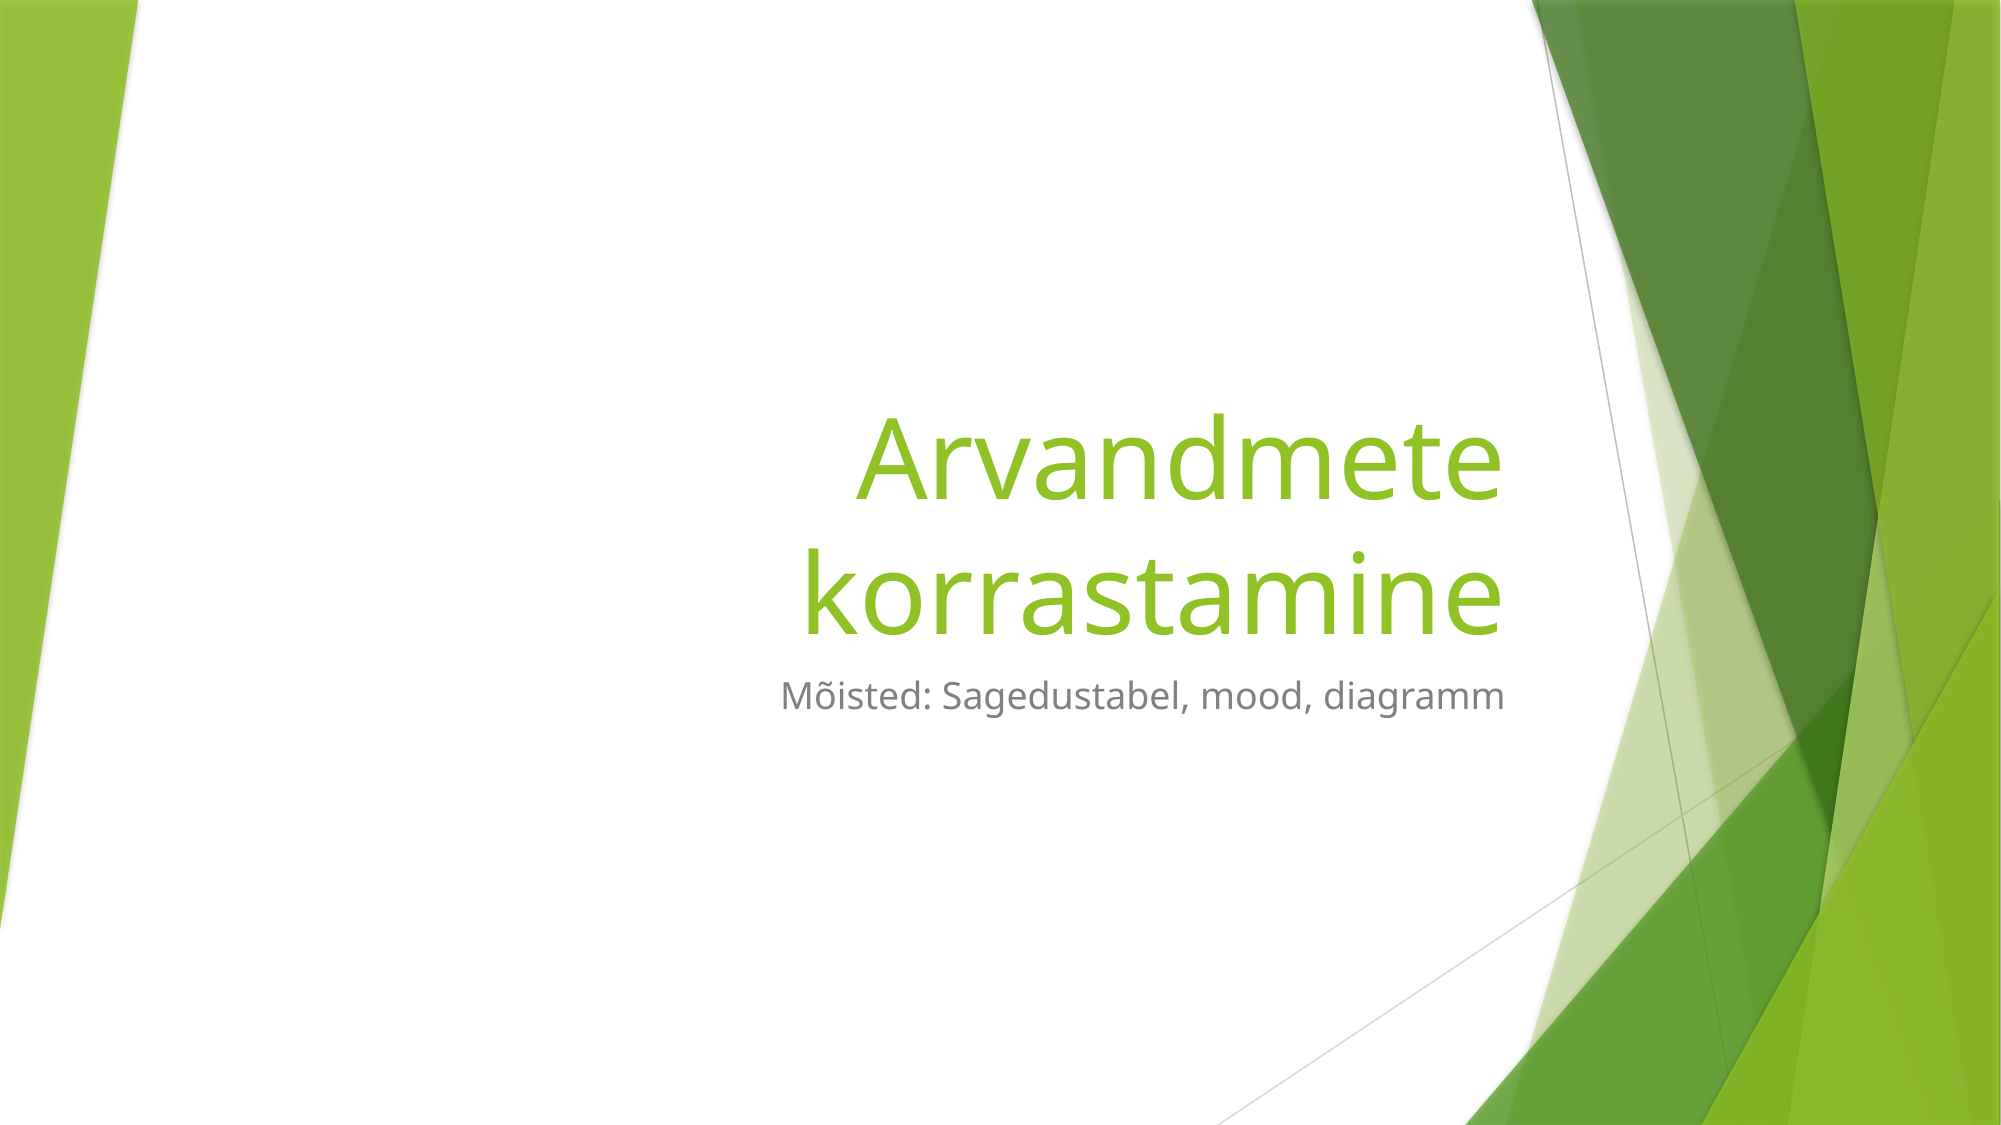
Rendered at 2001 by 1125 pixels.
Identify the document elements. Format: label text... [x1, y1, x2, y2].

subtitle Mõisted: Sagedustabel, mood, diagramm [247, 664, 1522, 845]
title Arvandmete korrastamine [247, 394, 1522, 664]
